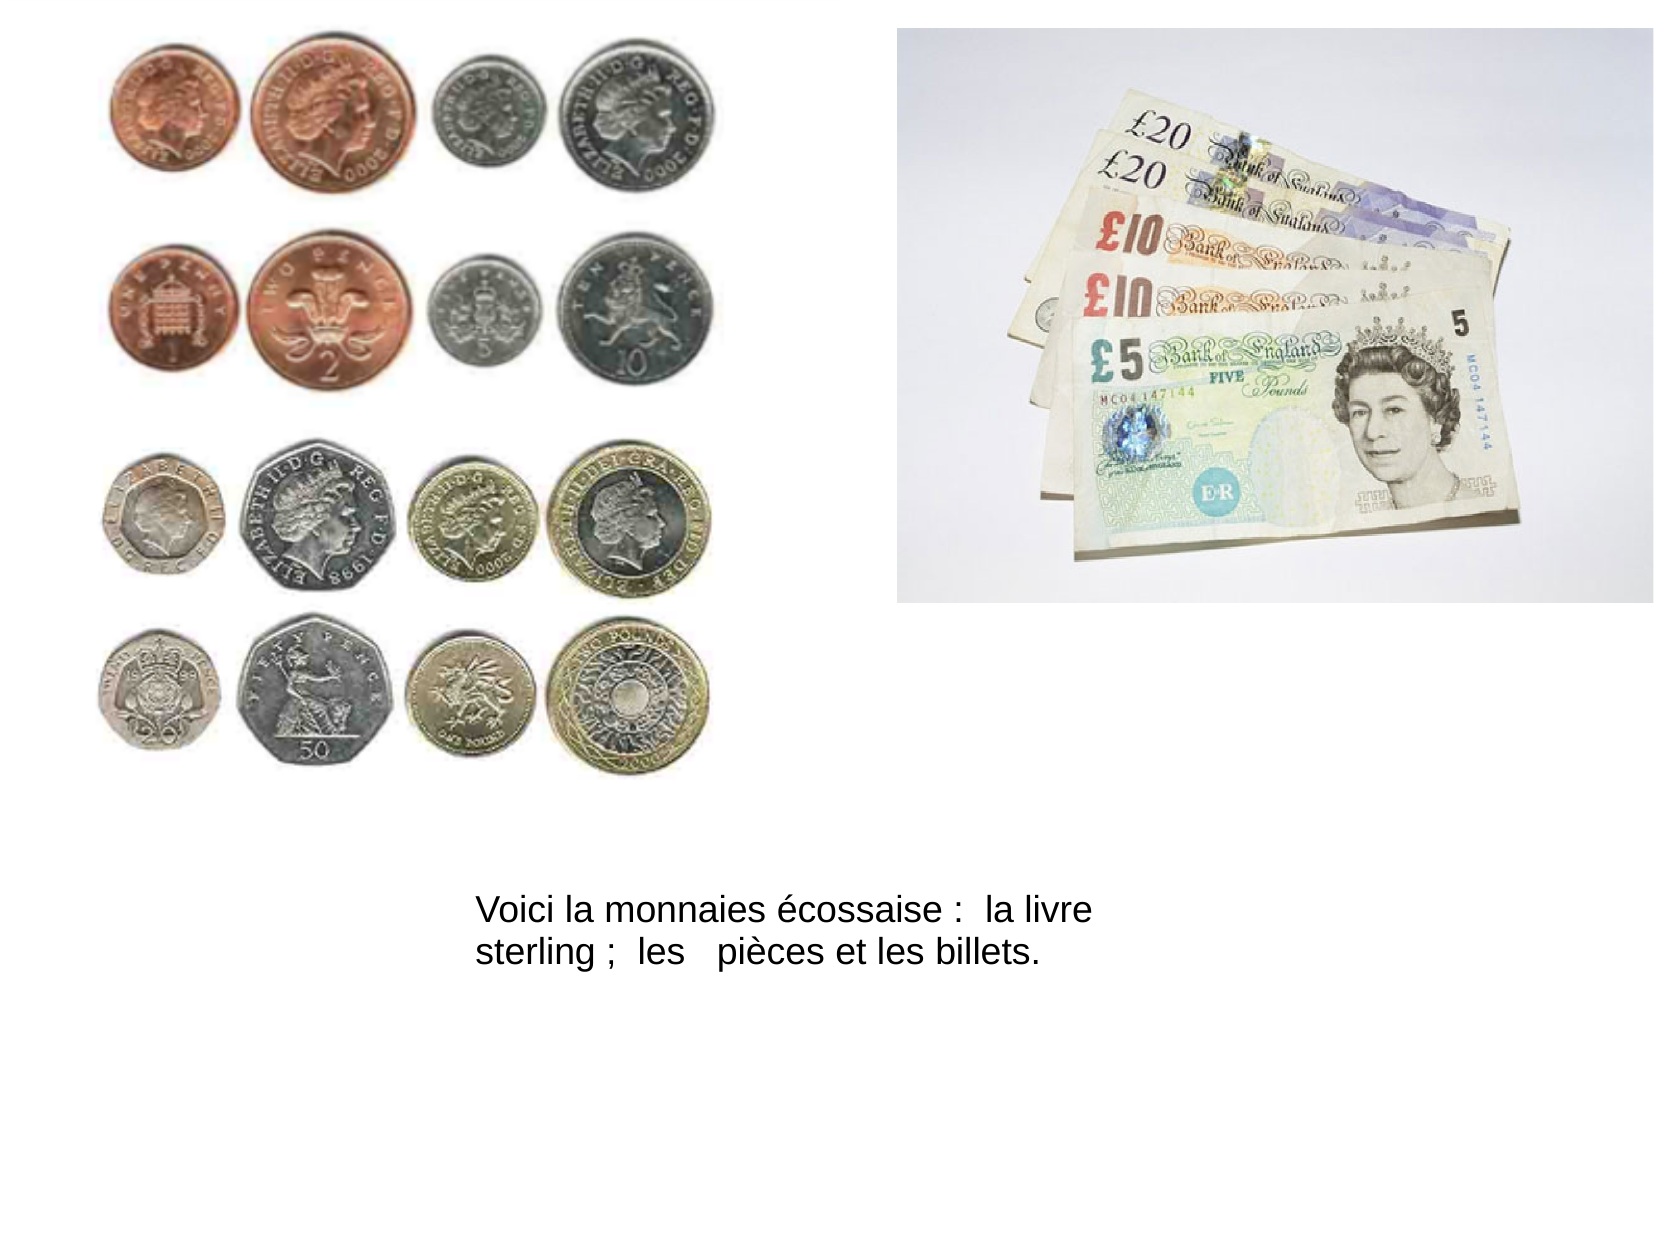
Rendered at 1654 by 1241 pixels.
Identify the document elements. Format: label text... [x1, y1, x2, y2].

text_box Voici la monnaies écossaise : la livre sterling ; les pièces et les billets. [460, 881, 1229, 981]
picture [5, 0, 839, 804]
picture [897, 28, 1654, 603]
